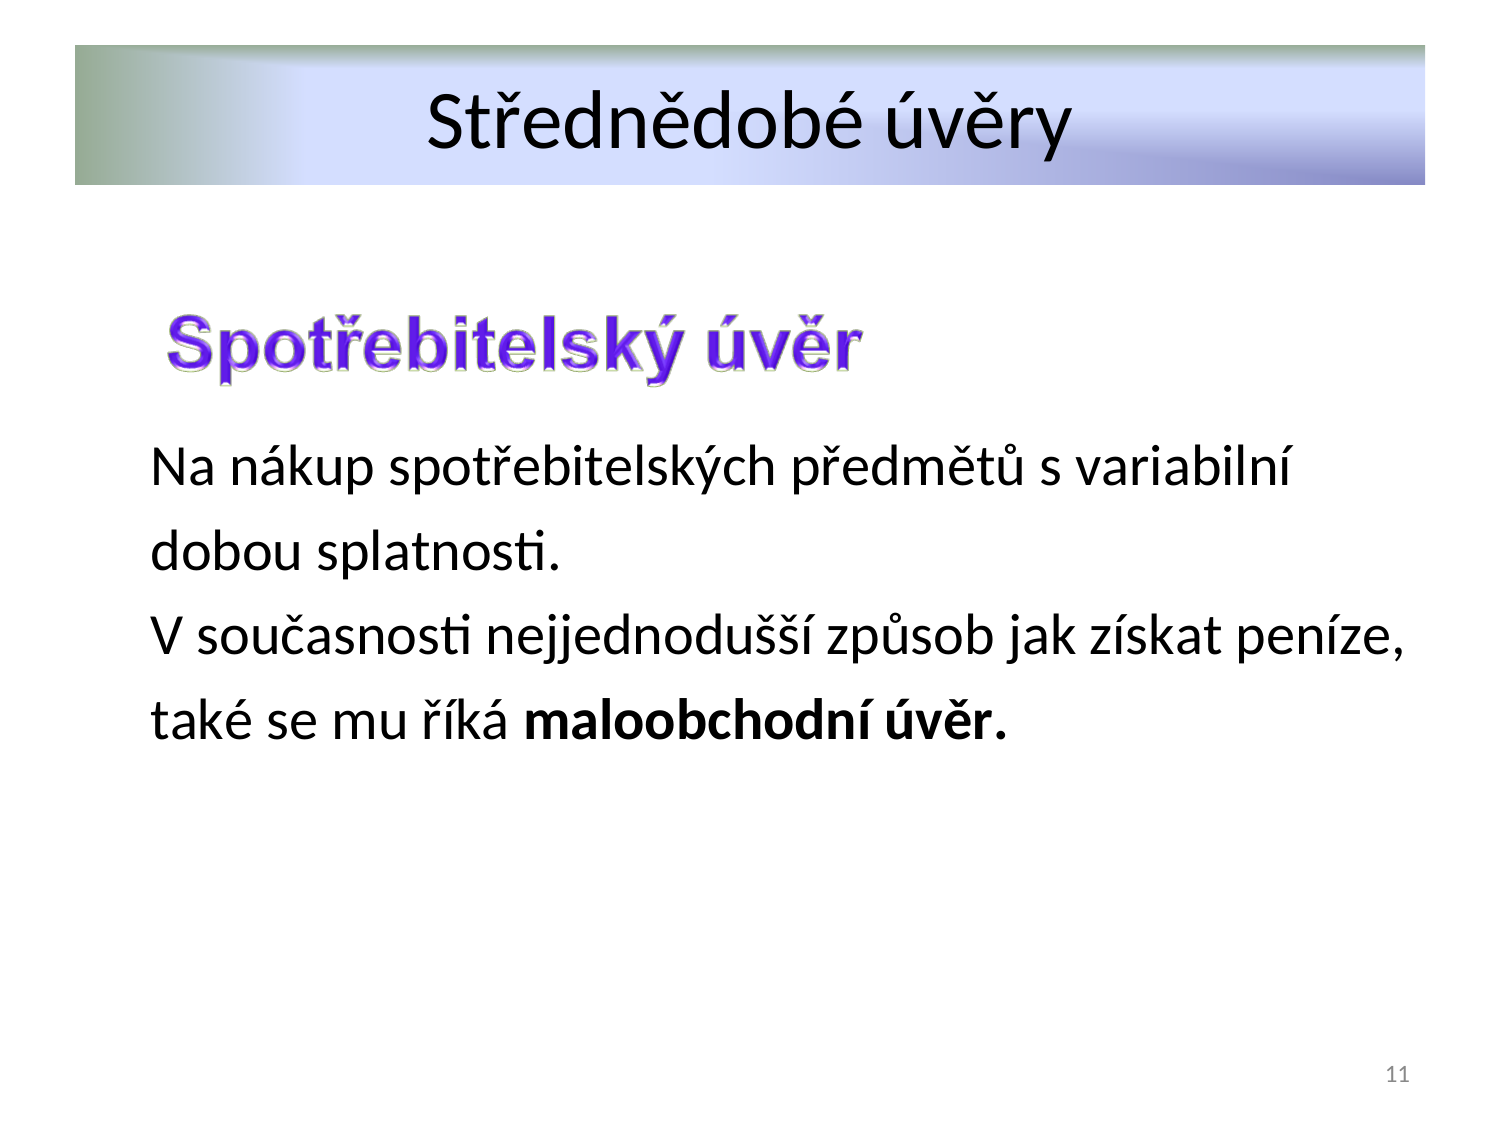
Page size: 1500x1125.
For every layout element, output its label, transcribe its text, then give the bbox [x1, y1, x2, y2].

text_box <číslo> [1074, 1042, 1426, 1103]
list Na nákup spotřebitelských předmětů s variabilní dobou splatnosti. V současnosti nejjednodušší způsob jak získat peníze, také se mu říká maloobchodní úvěr. [135, 278, 1447, 847]
title Střednědobé úvěry [75, 45, 1426, 185]
picture [118, 272, 909, 398]
